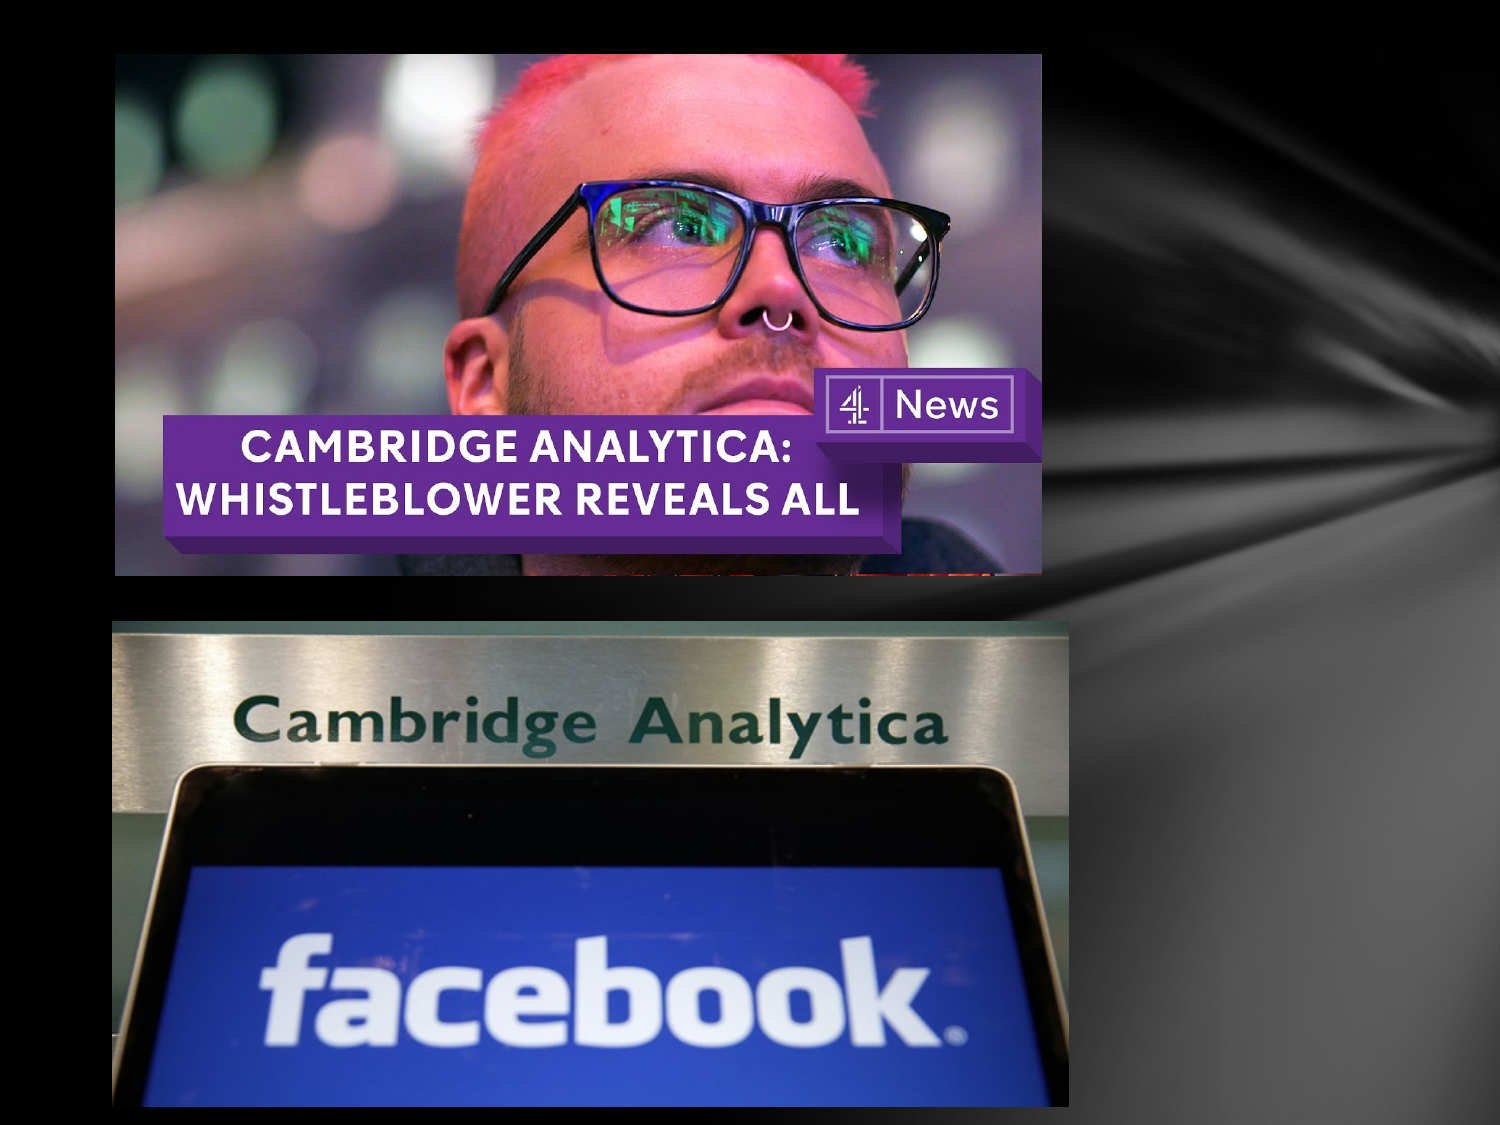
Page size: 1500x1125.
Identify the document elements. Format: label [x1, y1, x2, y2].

picture [115, 54, 1042, 576]
picture [112, 621, 1069, 1107]
